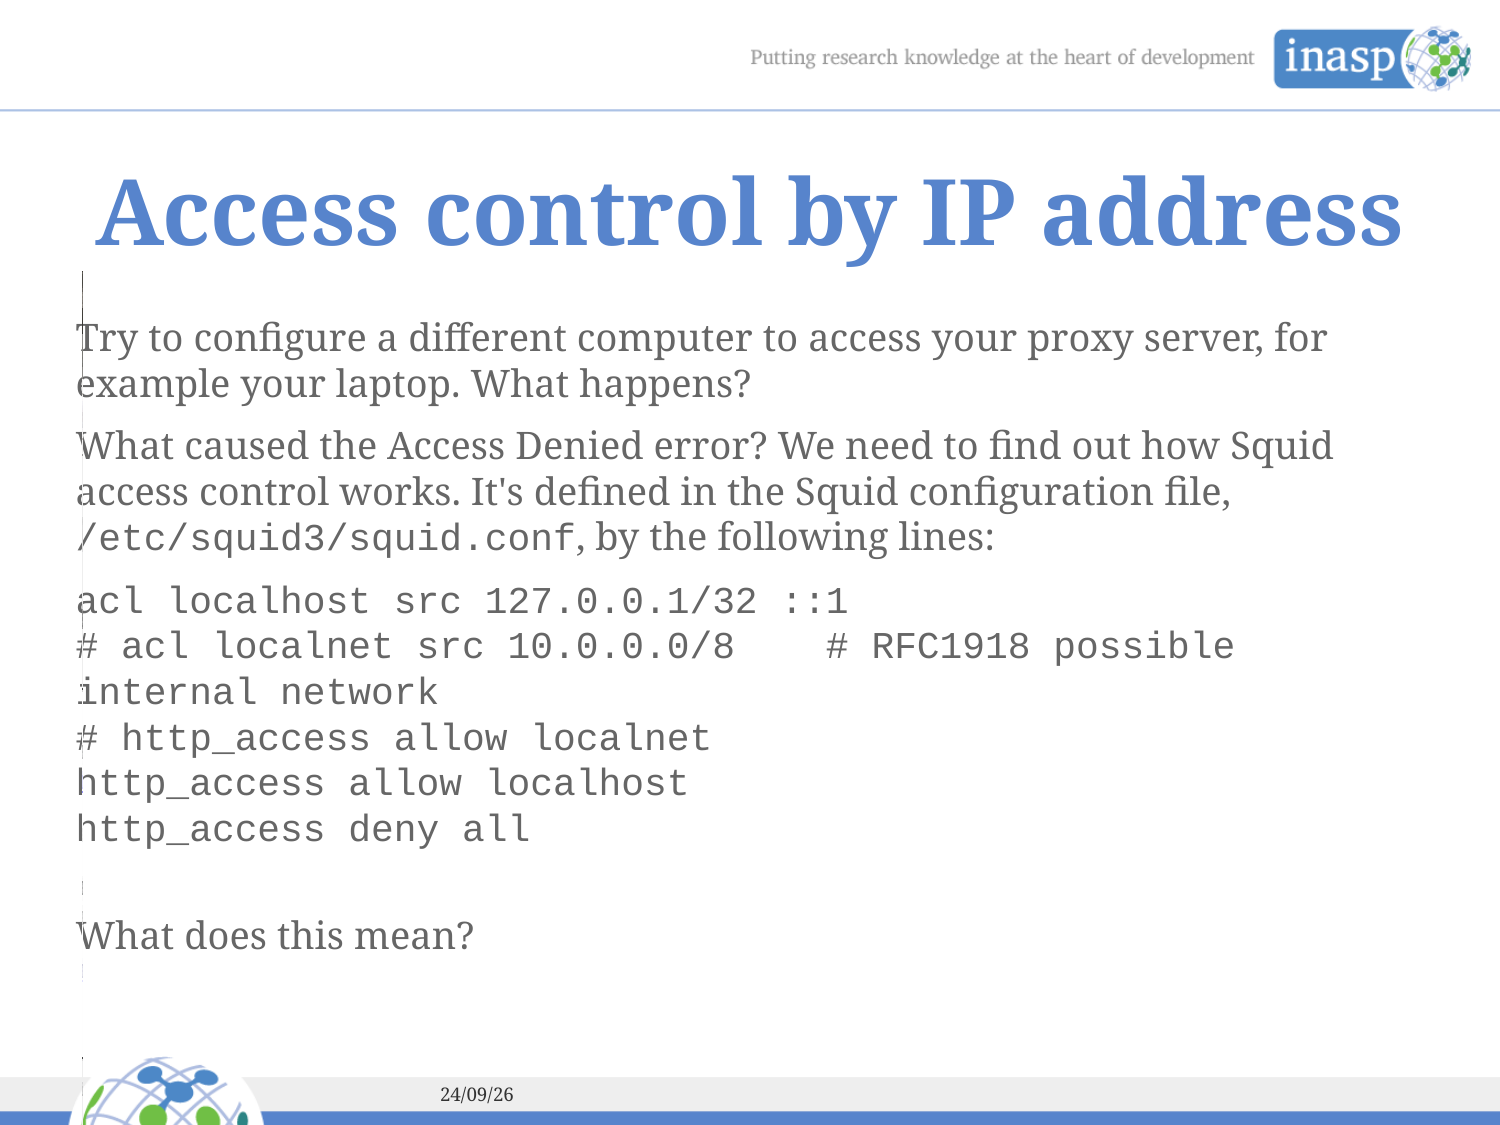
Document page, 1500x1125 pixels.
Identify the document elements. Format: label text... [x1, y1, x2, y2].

list Try to configure a different computer to access your proxy server, for example your laptop. What happens? What caused the Access Denied error? We need to find out how Squid access control works. It's defined in the Squid configuration file, /etc/squid3/squid.conf, by the following lines: acl localhost src 127.0.0.1/32 ::1 # acl localnet src 10.0.0.0/8 # RFC1918 possible internal network # http_access allow localnet http_access allow localhost http_access deny all What does this mean? [83, 313, 1426, 967]
picture [0, 0, 1500, 1125]
title Access control by IP address [75, 129, 1426, 313]
